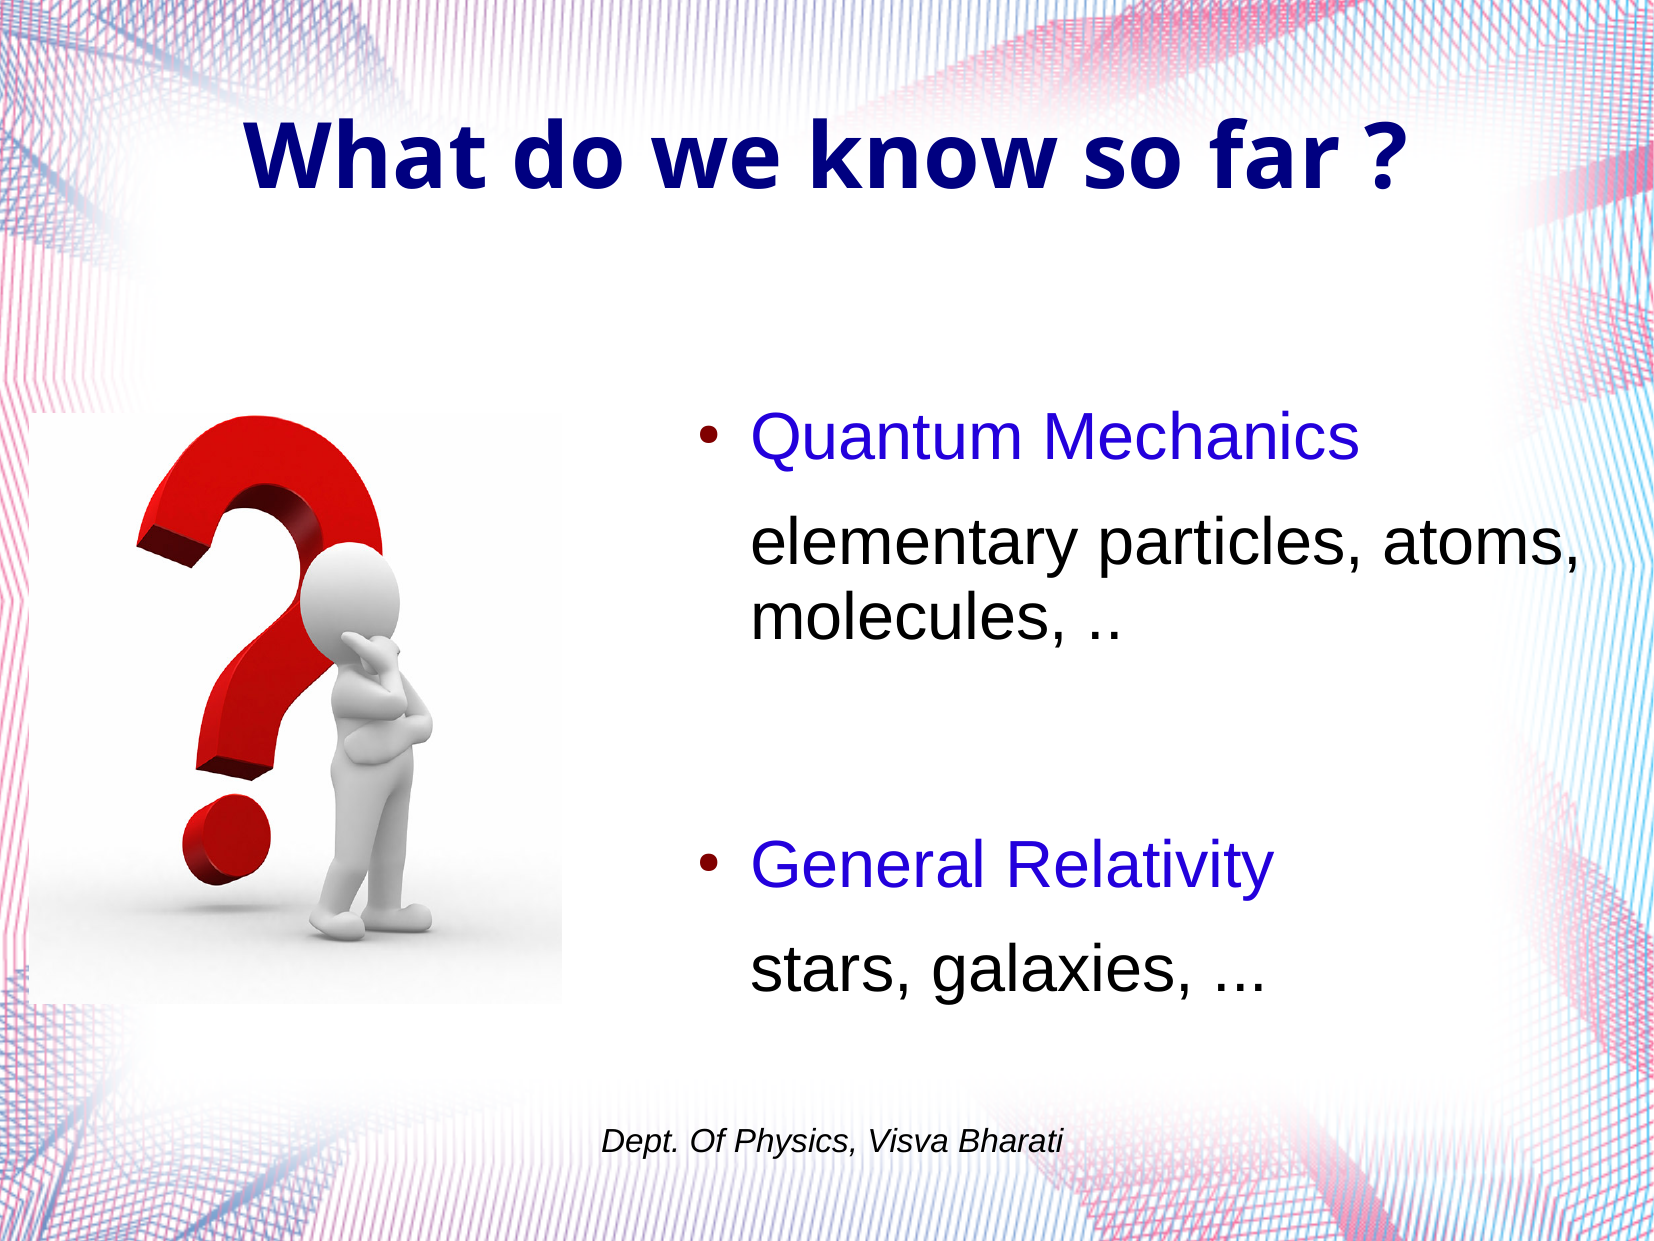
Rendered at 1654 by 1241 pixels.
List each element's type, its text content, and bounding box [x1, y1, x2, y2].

list Dept. Of Physics, Visva Bharati [295, 1122, 1300, 1182]
picture [0, 0, 1654, 1241]
list General Relativity stars, galaxies, ... [679, 826, 1572, 1094]
title What do we know so far ? [82, 49, 1571, 257]
list Quantum Mechanics elementary particles, atoms, molecules, .. [679, 295, 1595, 709]
